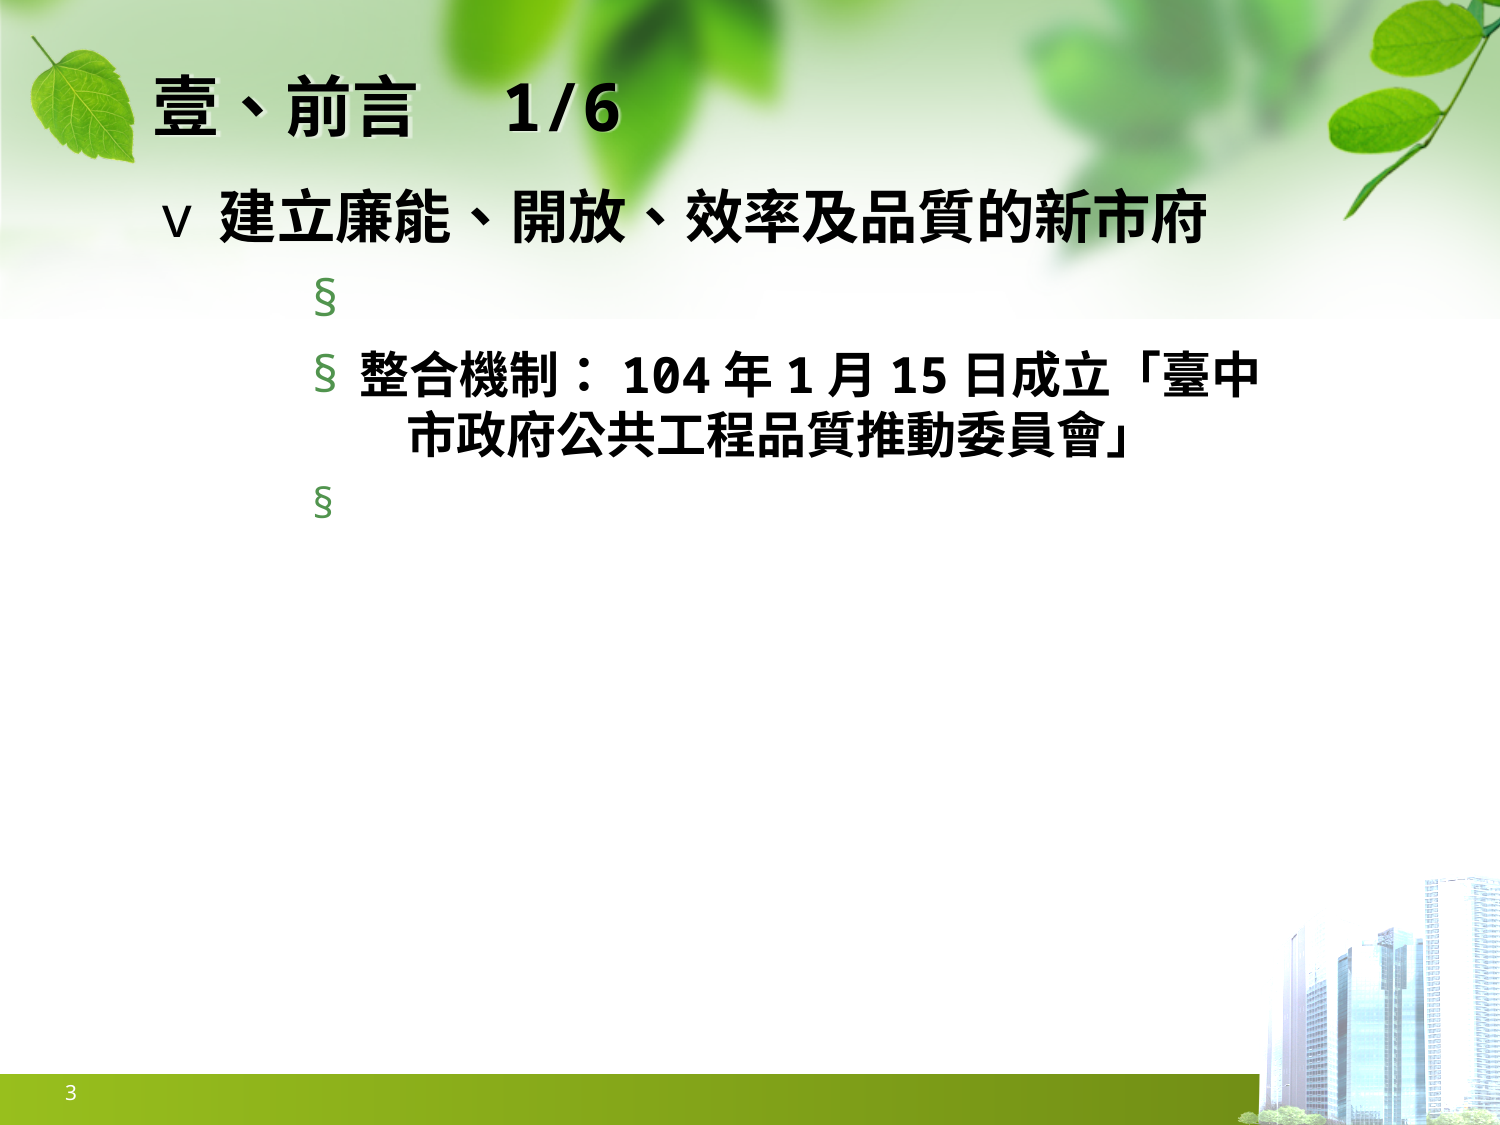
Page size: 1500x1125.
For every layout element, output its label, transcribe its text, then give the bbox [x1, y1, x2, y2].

text_box 3 [50, 1072, 138, 1113]
list 建立廉能、開放、效率及品質的新市府 整合機制：104年1月15日成立「臺中市政府公共工程品質推動委員會」 [147, 172, 1317, 703]
title 壹、前言 1/6 [137, 57, 1325, 150]
